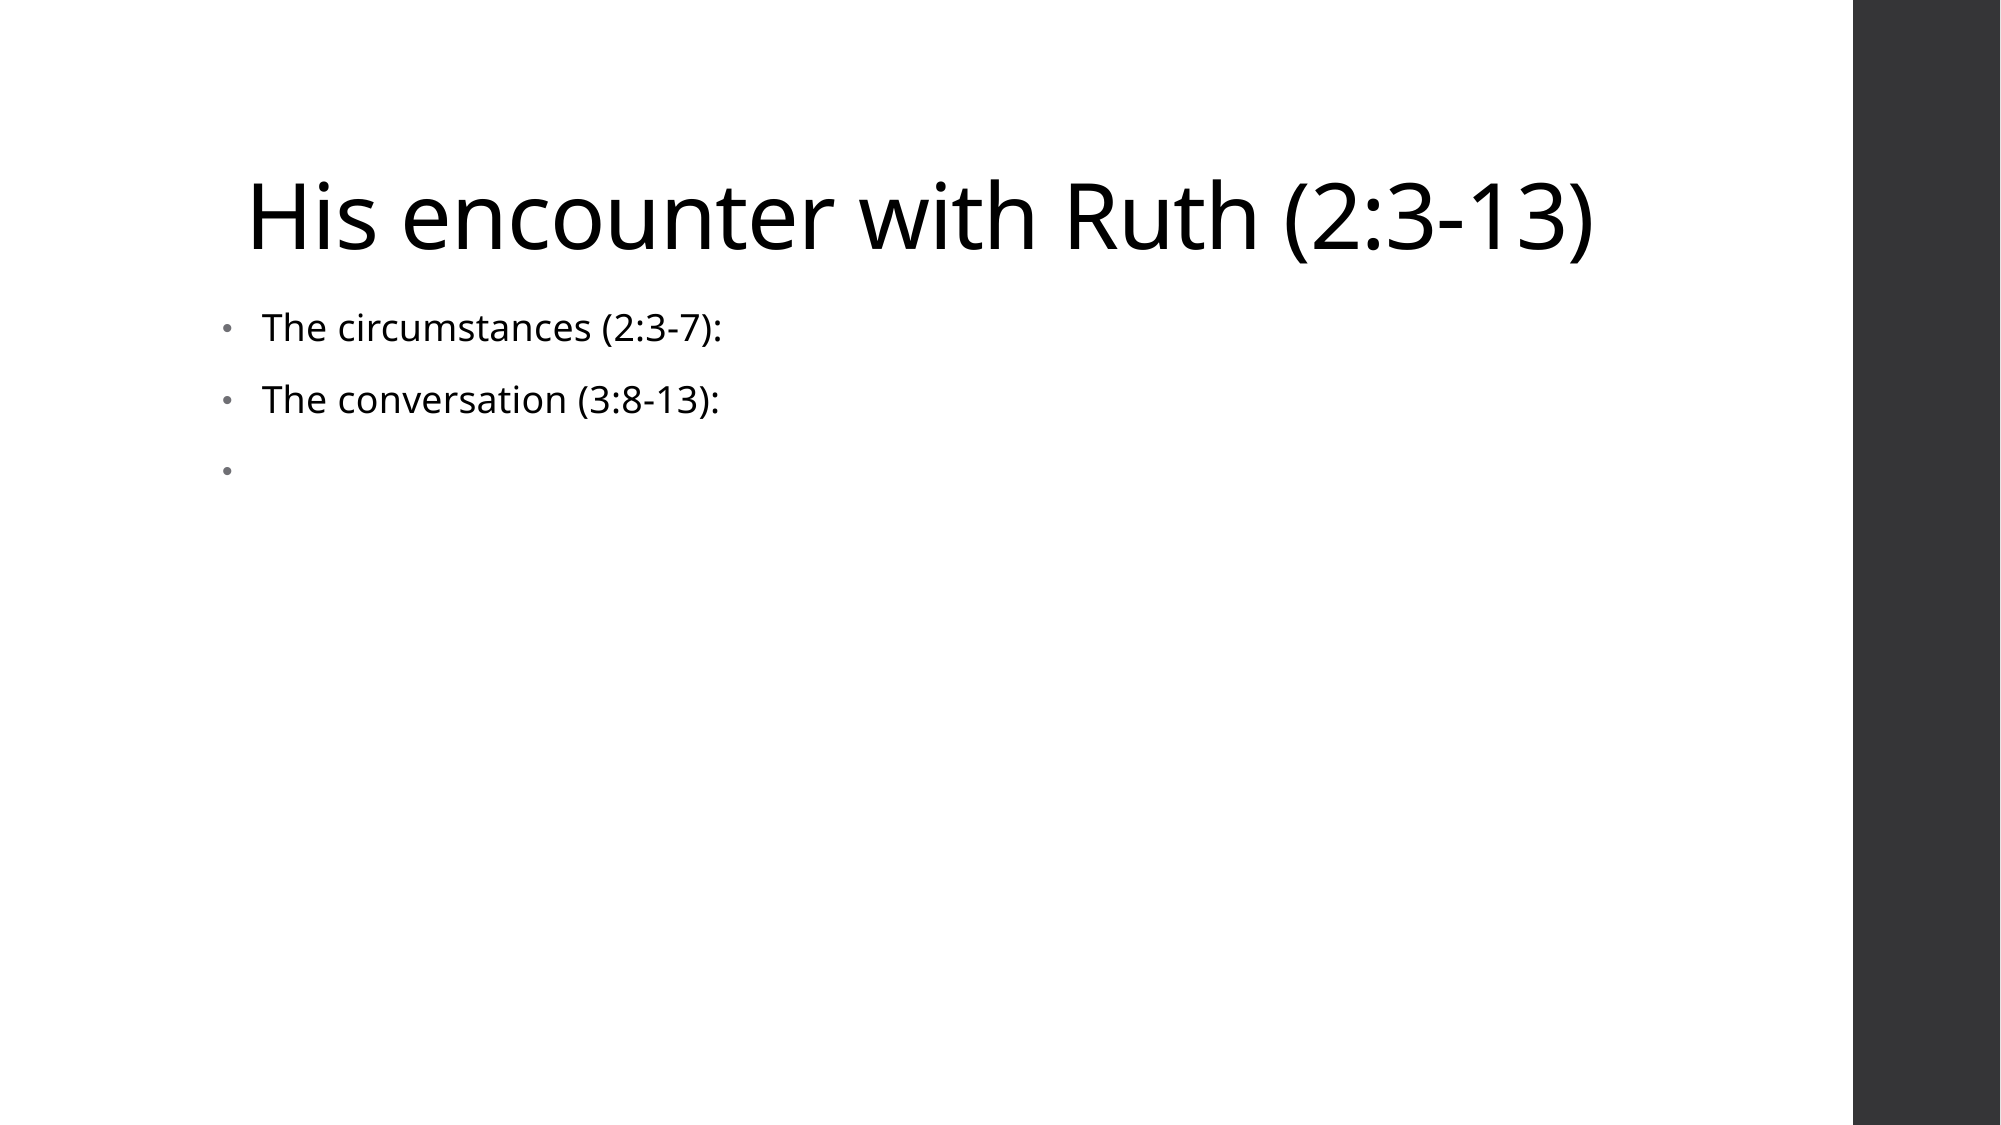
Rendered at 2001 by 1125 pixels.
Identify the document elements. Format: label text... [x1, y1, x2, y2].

list The circumstances (2:3-7): The conversation (3:8-13): [206, 299, 1617, 1014]
title His encounter with Ruth (2:3-13) [206, 60, 1797, 278]
